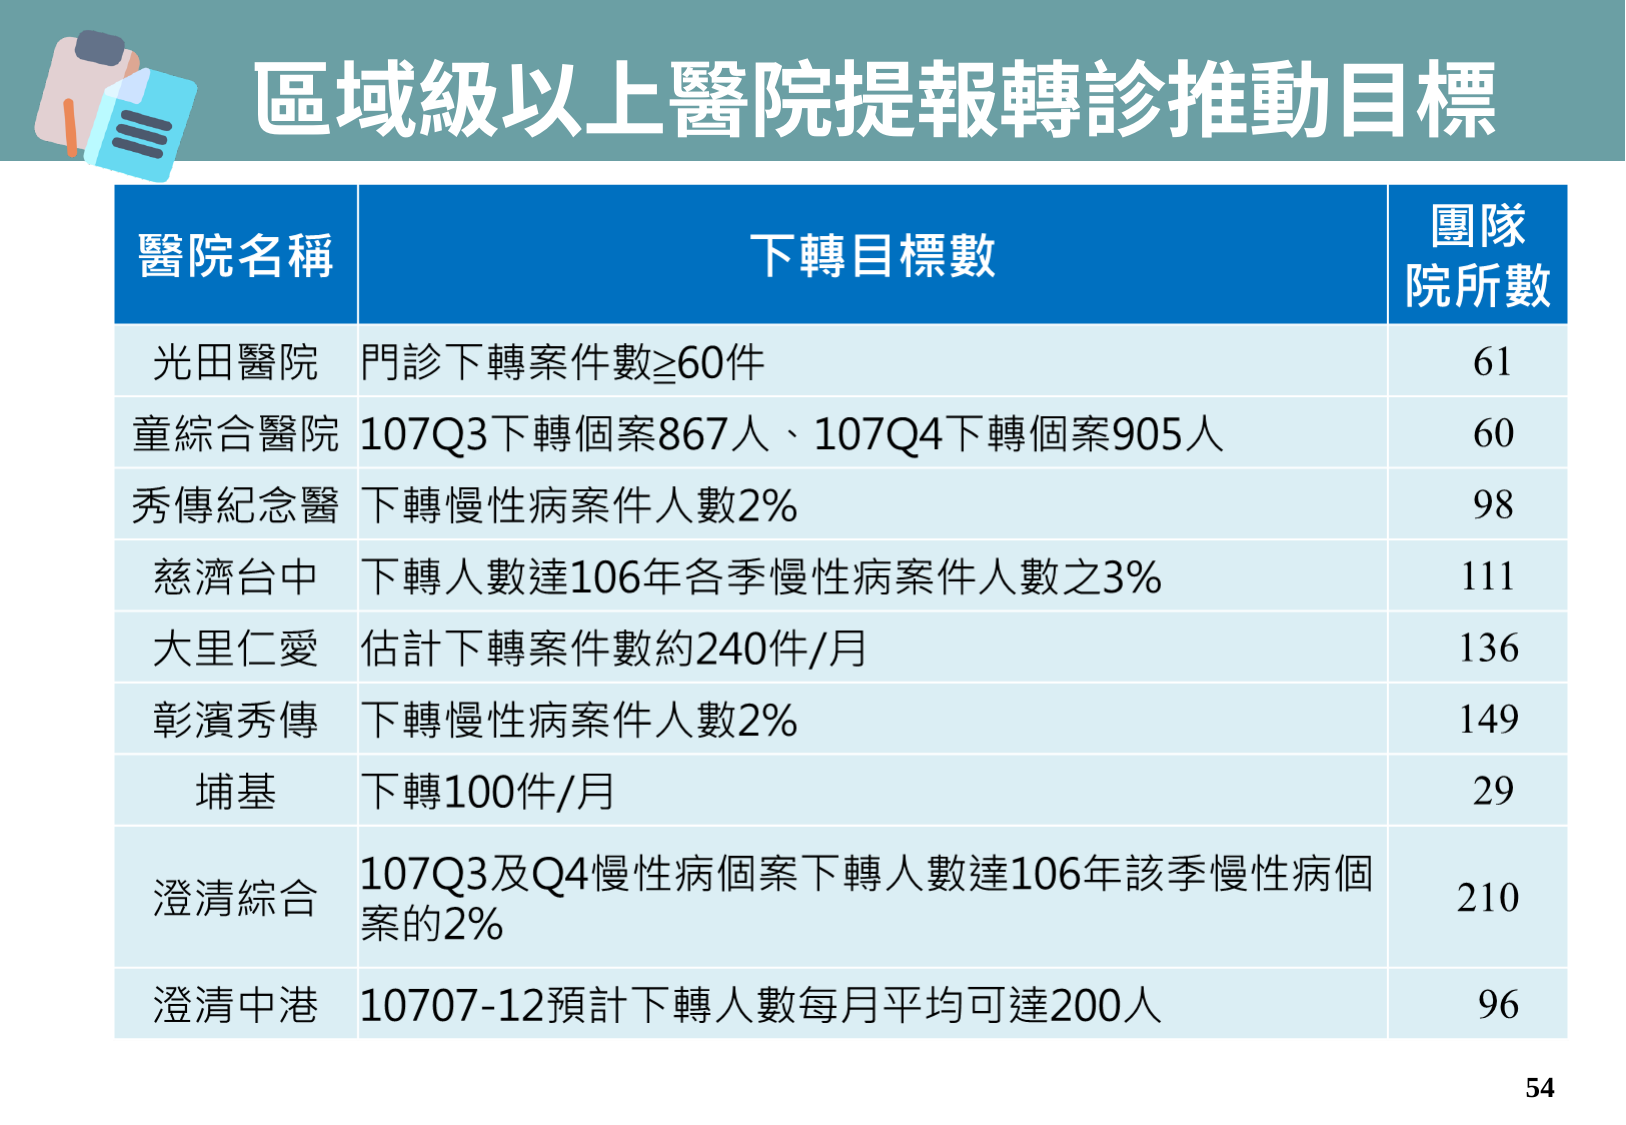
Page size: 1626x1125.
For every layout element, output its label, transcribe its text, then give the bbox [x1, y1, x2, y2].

picture [0, 0, 1625, 1055]
text_box 區域級以上醫院提報轉診推動目標 [236, 40, 1616, 155]
text_box <編號> [1510, 1054, 1604, 1118]
